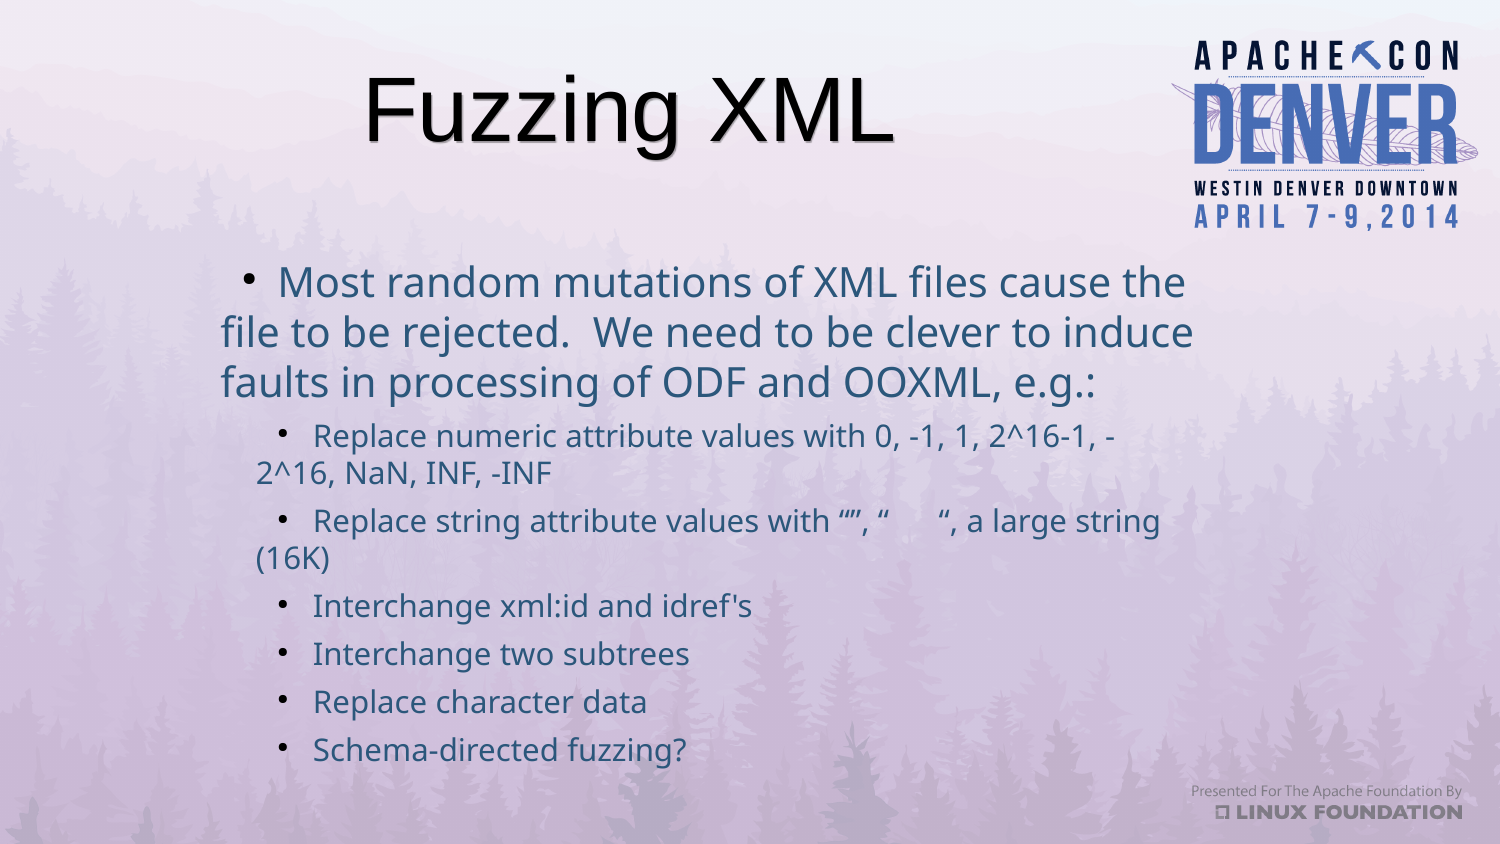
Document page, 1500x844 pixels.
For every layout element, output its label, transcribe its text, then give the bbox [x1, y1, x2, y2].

title Fuzzing XML [0, 39, 1306, 181]
picture [0, 0, 1500, 844]
text_box Most random mutations of XML files cause the file to be rejected. We need to be clever to induce faults in processing of ODF and OOXML, e.g.: Replace numeric attribute values with 0, -1, 1, 2^16-1, -2^16, NaN, INF, -INF Replace string attribute values with “”, “ “, a large string (16K) Interchange xml:id and idref's Interchange two subtrees Replace character data Schema-directed fuzzing? [169, 247, 1211, 320]
